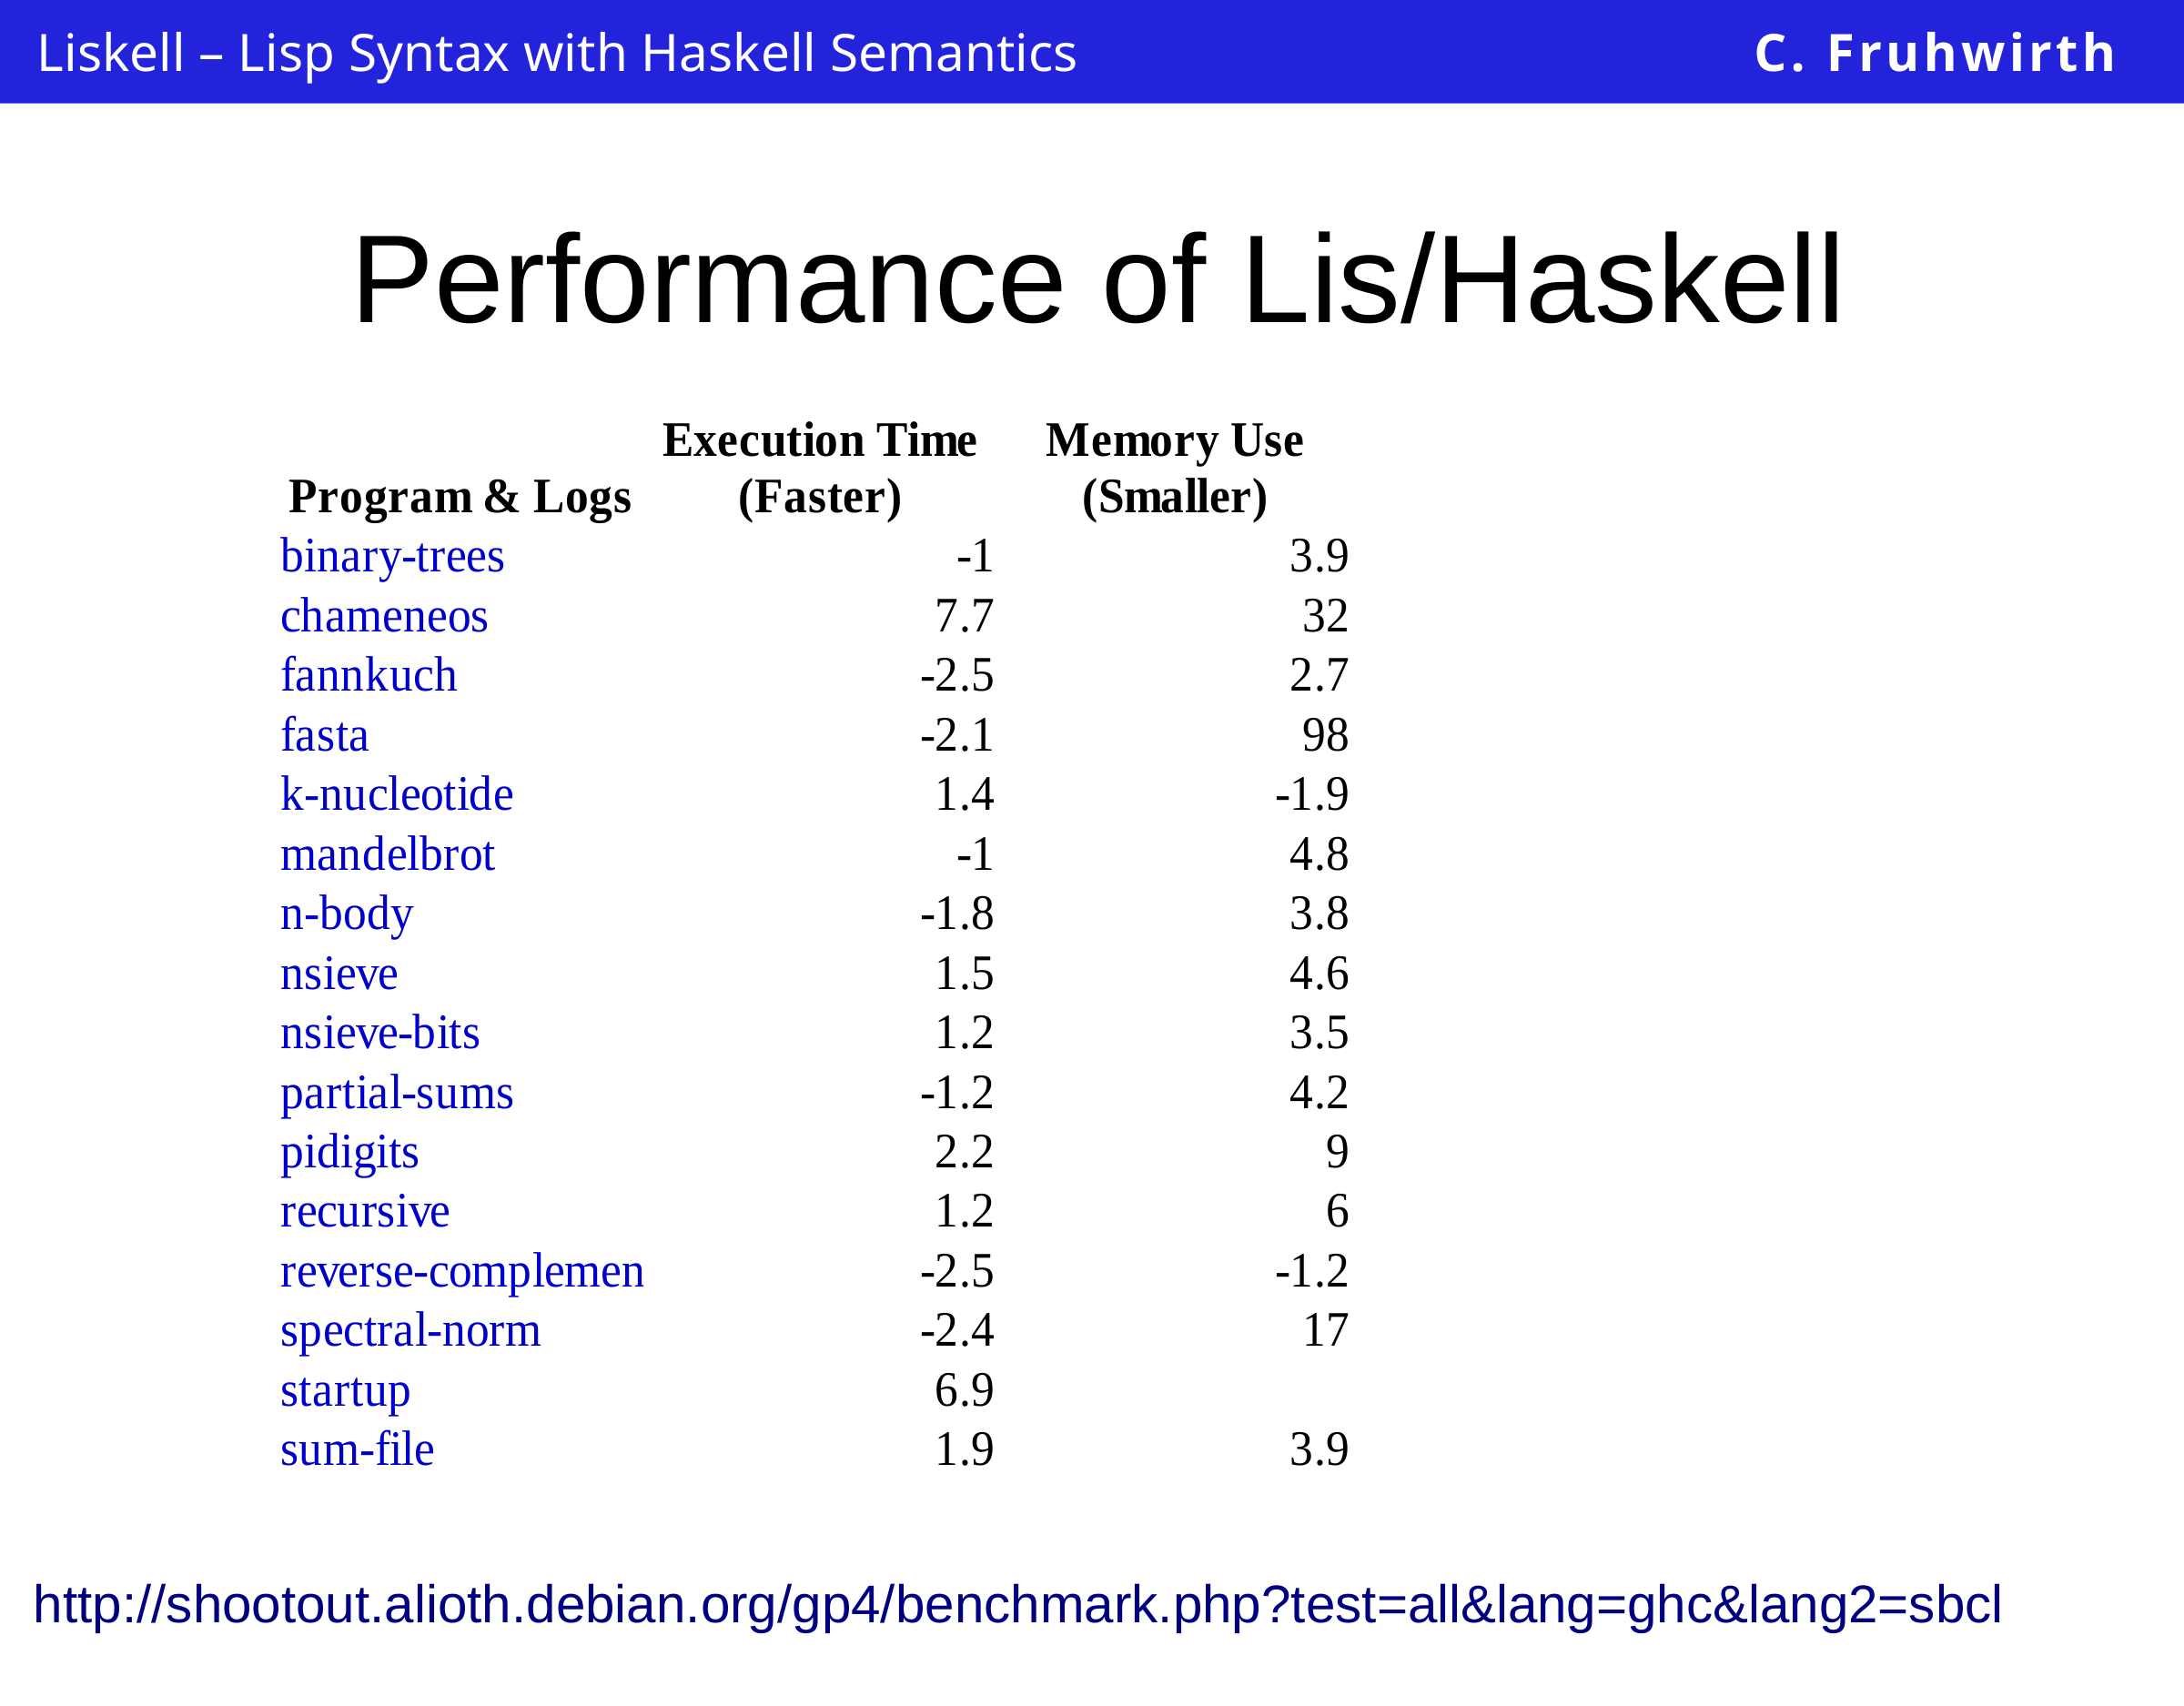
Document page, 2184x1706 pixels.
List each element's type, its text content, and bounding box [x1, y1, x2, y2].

title Performance of Lis/Haskell [116, 143, 2082, 415]
chart [278, 412, 1355, 1479]
text_box http://shootout.alioth.debian.org/gp4/benchmark.php?test=all&lang=ghc&lang2=sbcl [20, 1568, 2184, 1641]
